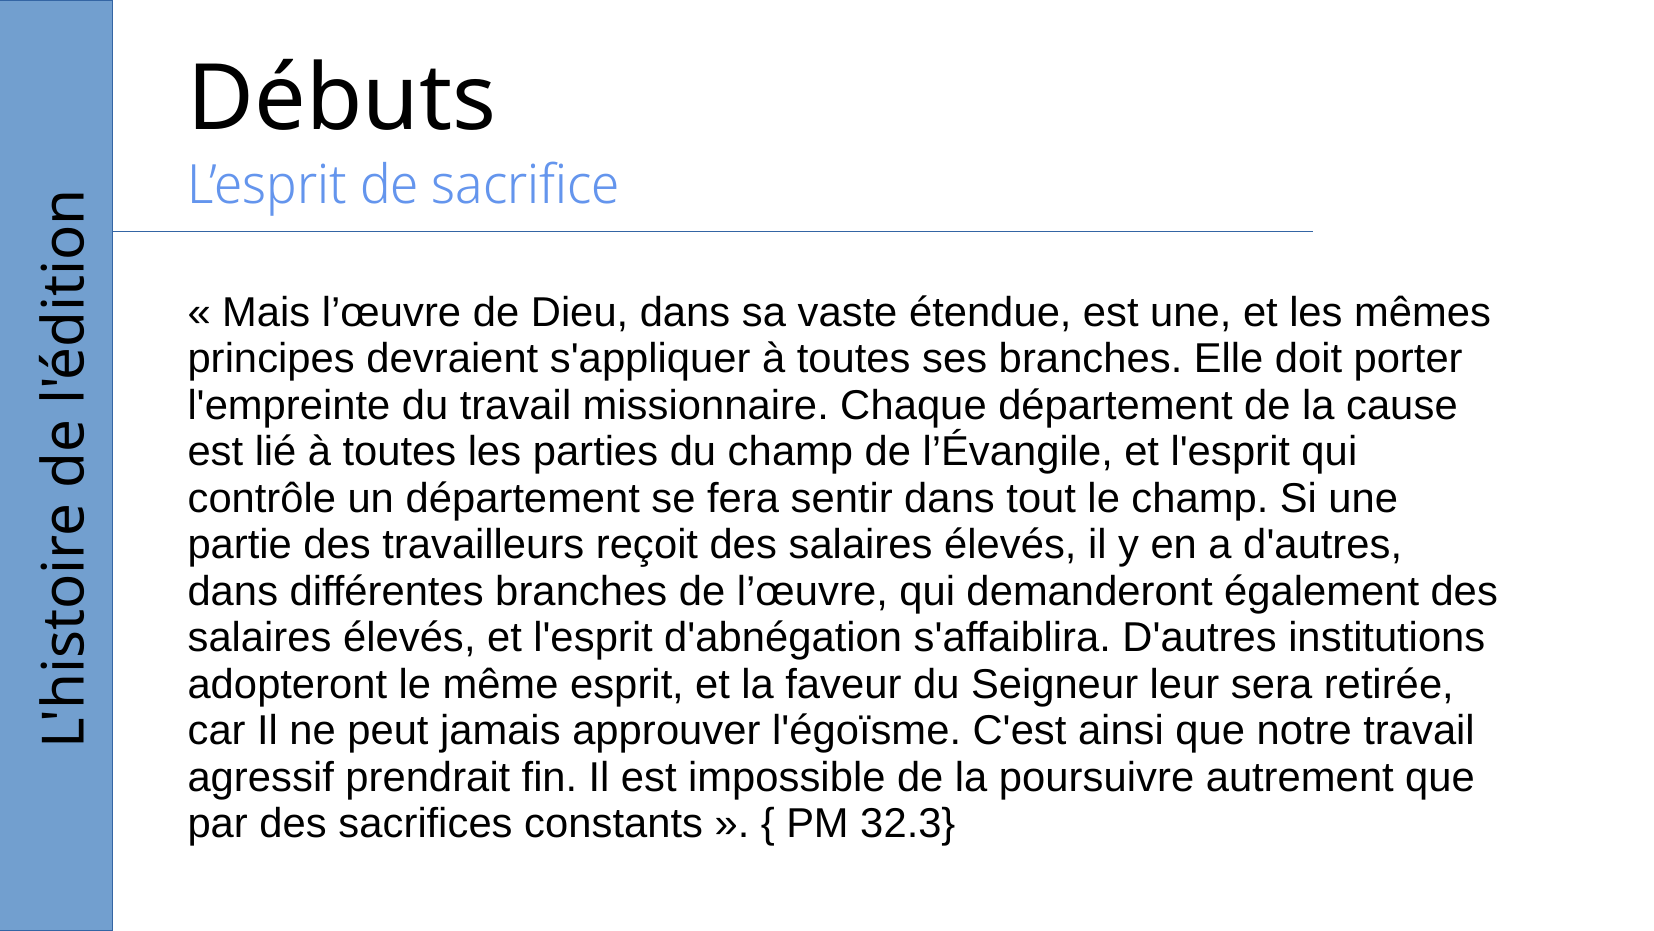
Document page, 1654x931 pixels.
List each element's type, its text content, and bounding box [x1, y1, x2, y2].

title Débuts [187, 34, 1571, 125]
title L’esprit de sacrifice [187, 125, 1571, 239]
text_box [0, 0, 113, 931]
text_box L'histoire de l'édition [13, 37, 105, 901]
subtitle « Mais l’œuvre de Dieu, dans sa vaste étendue, est une, et les mêmes principes devraient s'appliquer à toutes ses branches. Elle doit porter l'empreinte du travail missionnaire. Chaque département de la cause est lié à toutes les parties du champ de l’Évangile, et l'esprit qui contrôle un département se fera sentir dans tout le champ. Si une partie des travailleurs reçoit des salaires élevés, il y en a d'autres, dans différentes branches de l’œuvre, qui demanderont également des salaires élevés, et l'esprit d'abnégation s'affaiblira. D'autres institutions adopteront le même esprit, et la faveur du Seigneur leur sera retirée, car Il ne peut jamais approuver l'égoïsme. C'est ainsi que notre travail agressif prendrait fin. Il est impossible de la poursuivre autrement que par des sacrifices constants ». { PM 32.3} [187, 288, 1501, 847]
